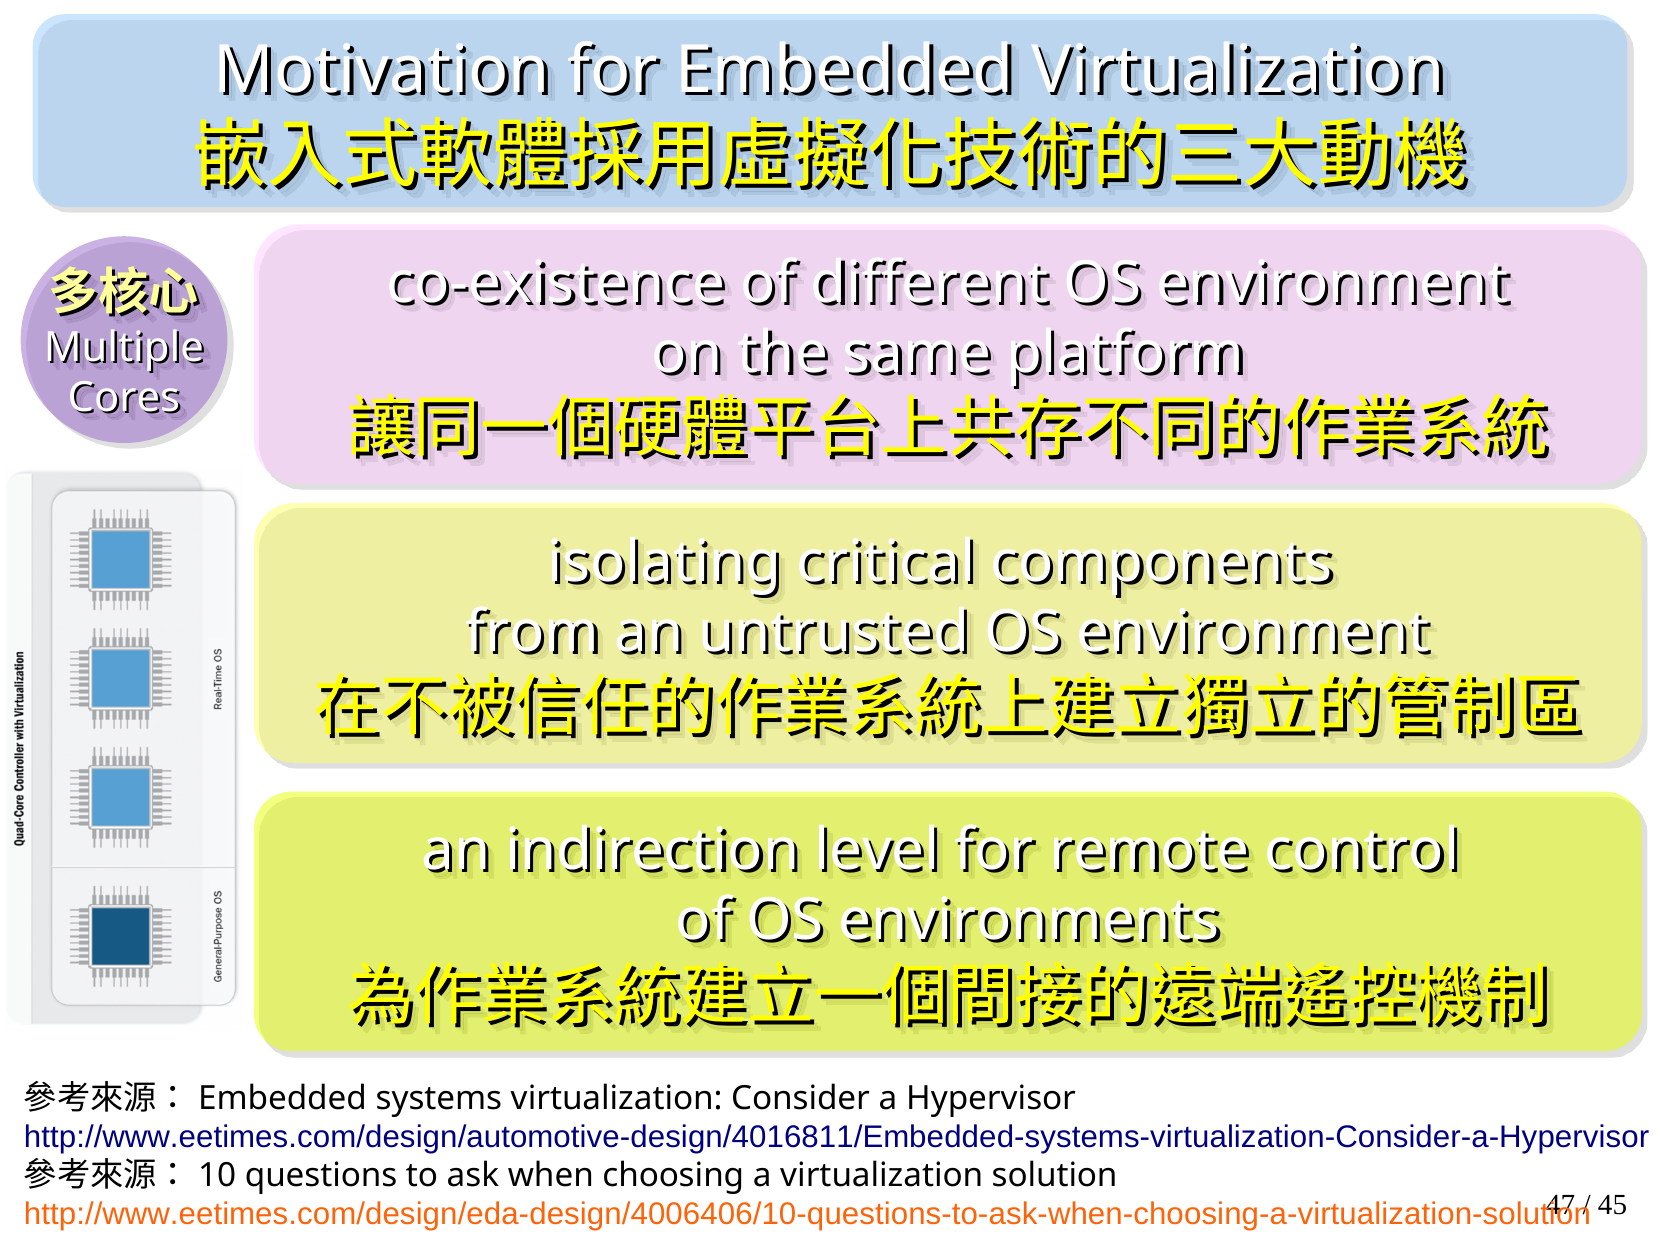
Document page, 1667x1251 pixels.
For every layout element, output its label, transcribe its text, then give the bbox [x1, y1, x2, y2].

text_box isolating critical components from an untrusted OS environment 在不被信任的作業系統上建立獨立的管制區 [253, 503, 1642, 763]
text_box Motivation for Embedded Virtualization 嵌入式軟體採用虛擬化技術的三大動機 [32, 14, 1628, 207]
text_box 多核心 Multiple Cores [20, 236, 228, 443]
text_box co-existence of different OS environment on the same platform 讓同一個硬體平台上共存不同的作業系統 [253, 224, 1642, 484]
text_box an indirection level for remote control of OS environments 為作業系統建立一個間接的遠端遙控機制 [253, 791, 1642, 1052]
text_box 參考來源：Embedded systems virtualization: Consider a Hypervisor http://www.eetimes.com/design/automotive-design/4016811/Embedded-systems-virtualization-Consider-a-Hypervisor 參考來源：10 questions to ask when choosing a virtualization solution http://www.eetimes.com/design/eda-design/4006406/10-questions-to-ask-when-choosing-a-virtualization-solution [9, 1068, 1667, 1247]
picture [5, 466, 243, 1031]
